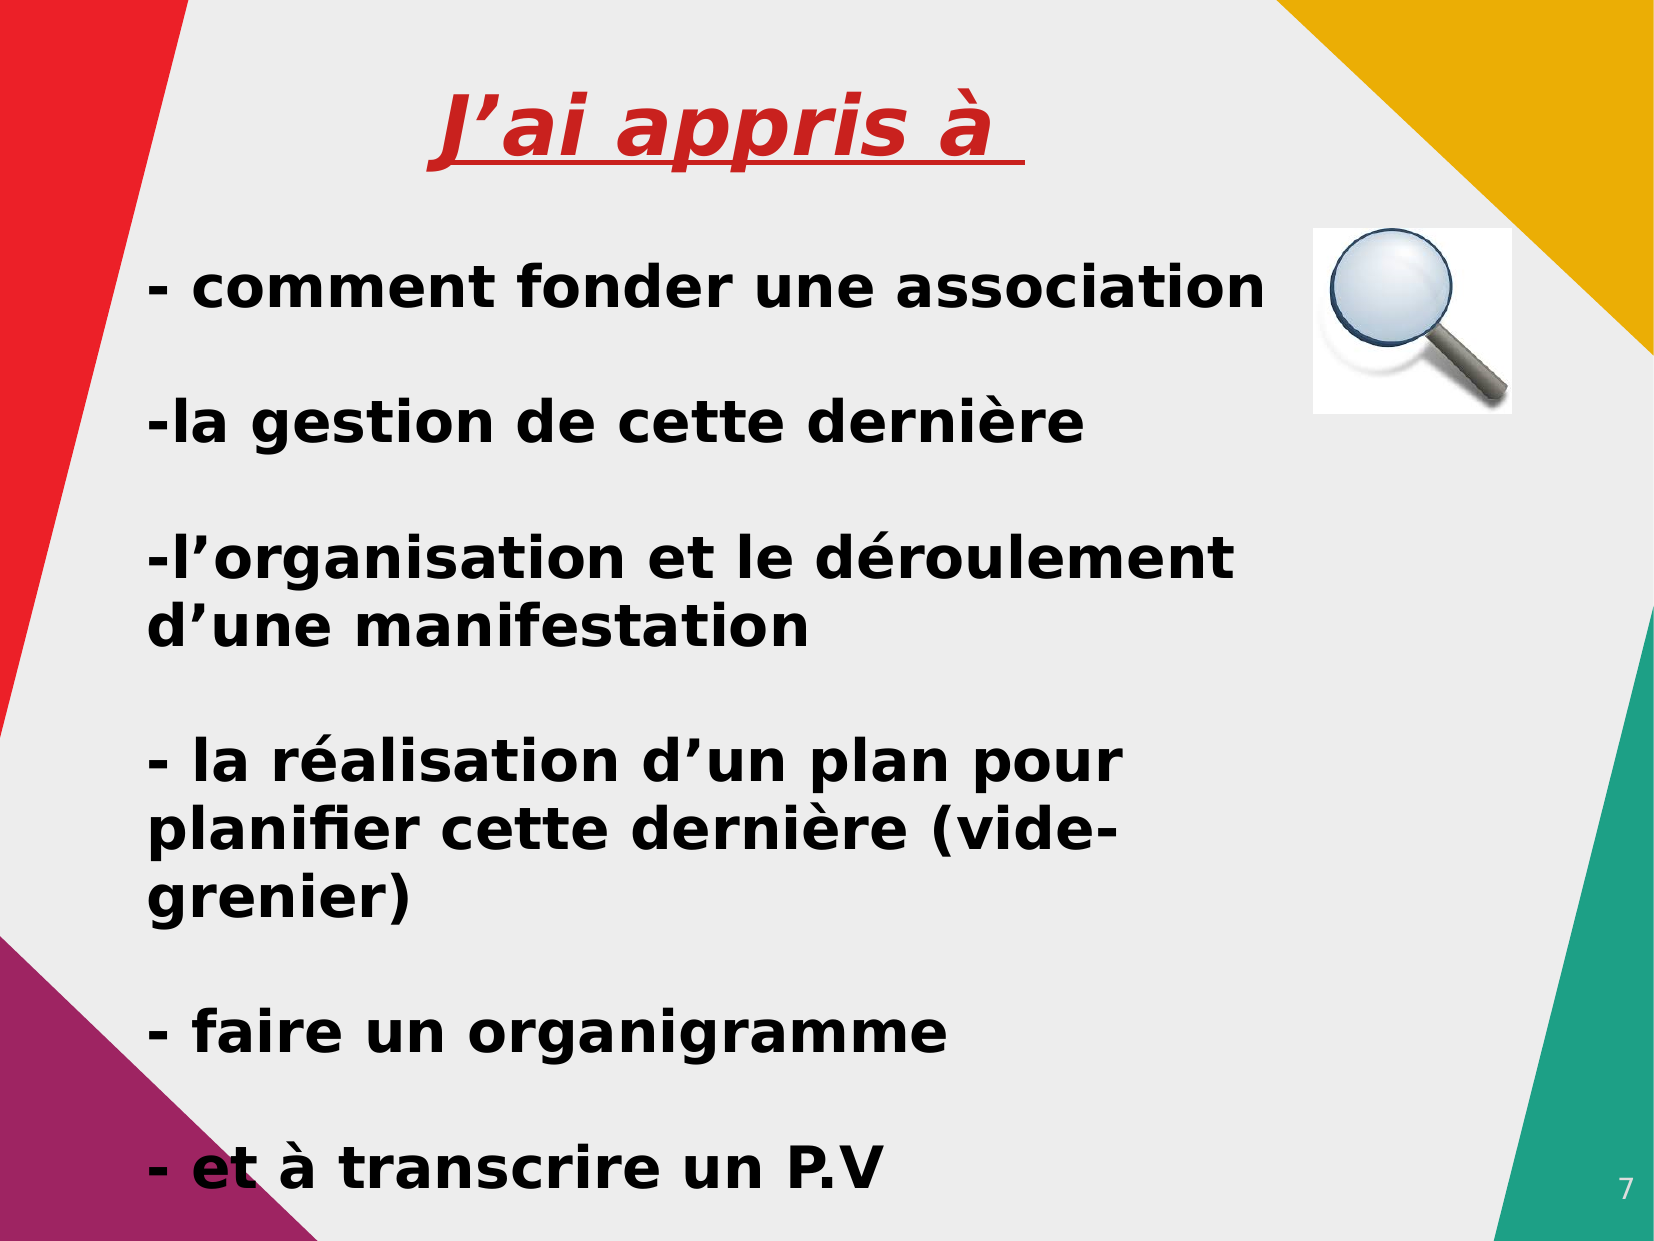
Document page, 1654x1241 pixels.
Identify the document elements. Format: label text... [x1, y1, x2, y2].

text_box - comment fonder une association -la gestion de cette dernière -l’organisation et le déroulement d’une manifestation - la réalisation d’un plan pour planifier cette dernière (vide-grenier) - faire un organigramme - et à transcrire un P.V [132, 246, 1314, 1241]
text_box J’ai appris à [425, 70, 1465, 246]
picture [1313, 228, 1512, 414]
